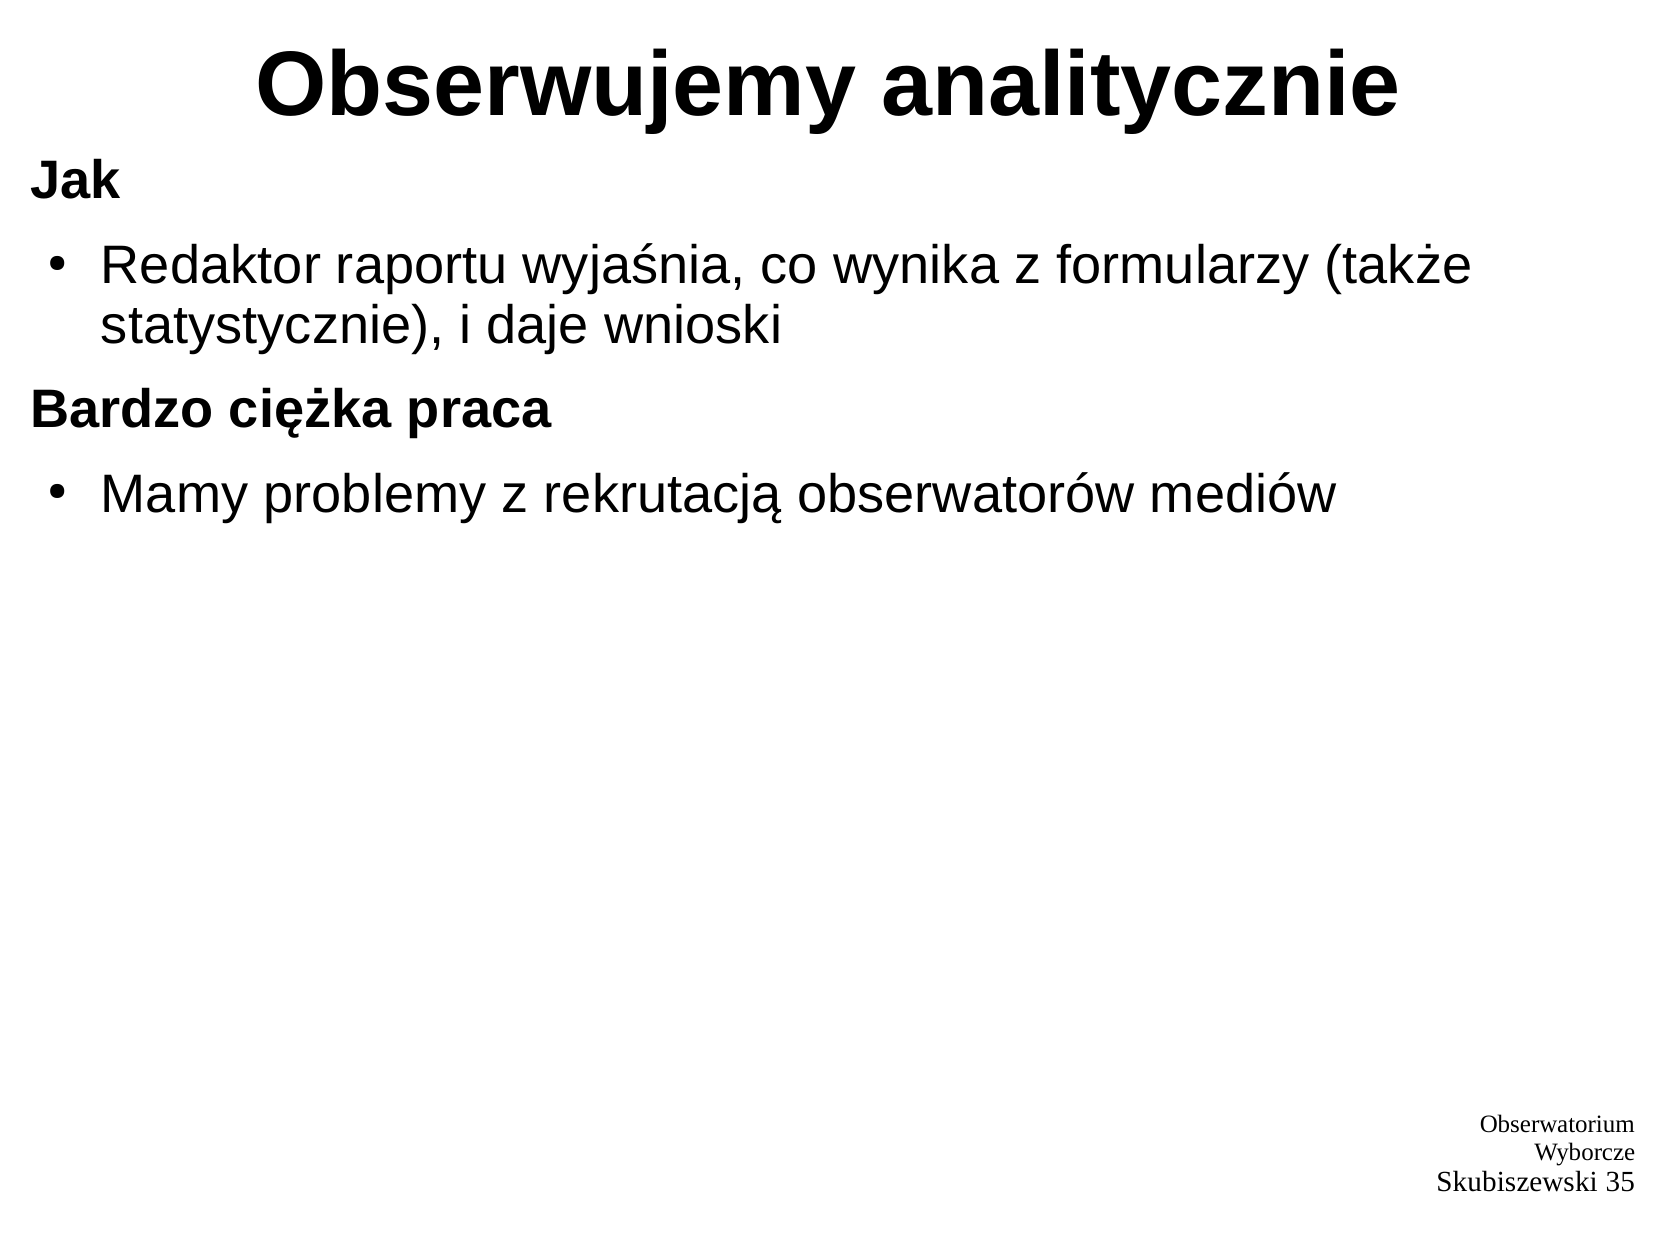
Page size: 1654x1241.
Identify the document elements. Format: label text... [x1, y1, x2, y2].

list Jak Redaktor raportu wyjaśnia, co wynika z formularzy (także statystycznie), i daje wnioski Bardzo ciężka praca Mamy problemy z rekrutacją obserwatorów mediów [30, 150, 1621, 1186]
title Obserwujemy analitycznie [84, 32, 1573, 150]
